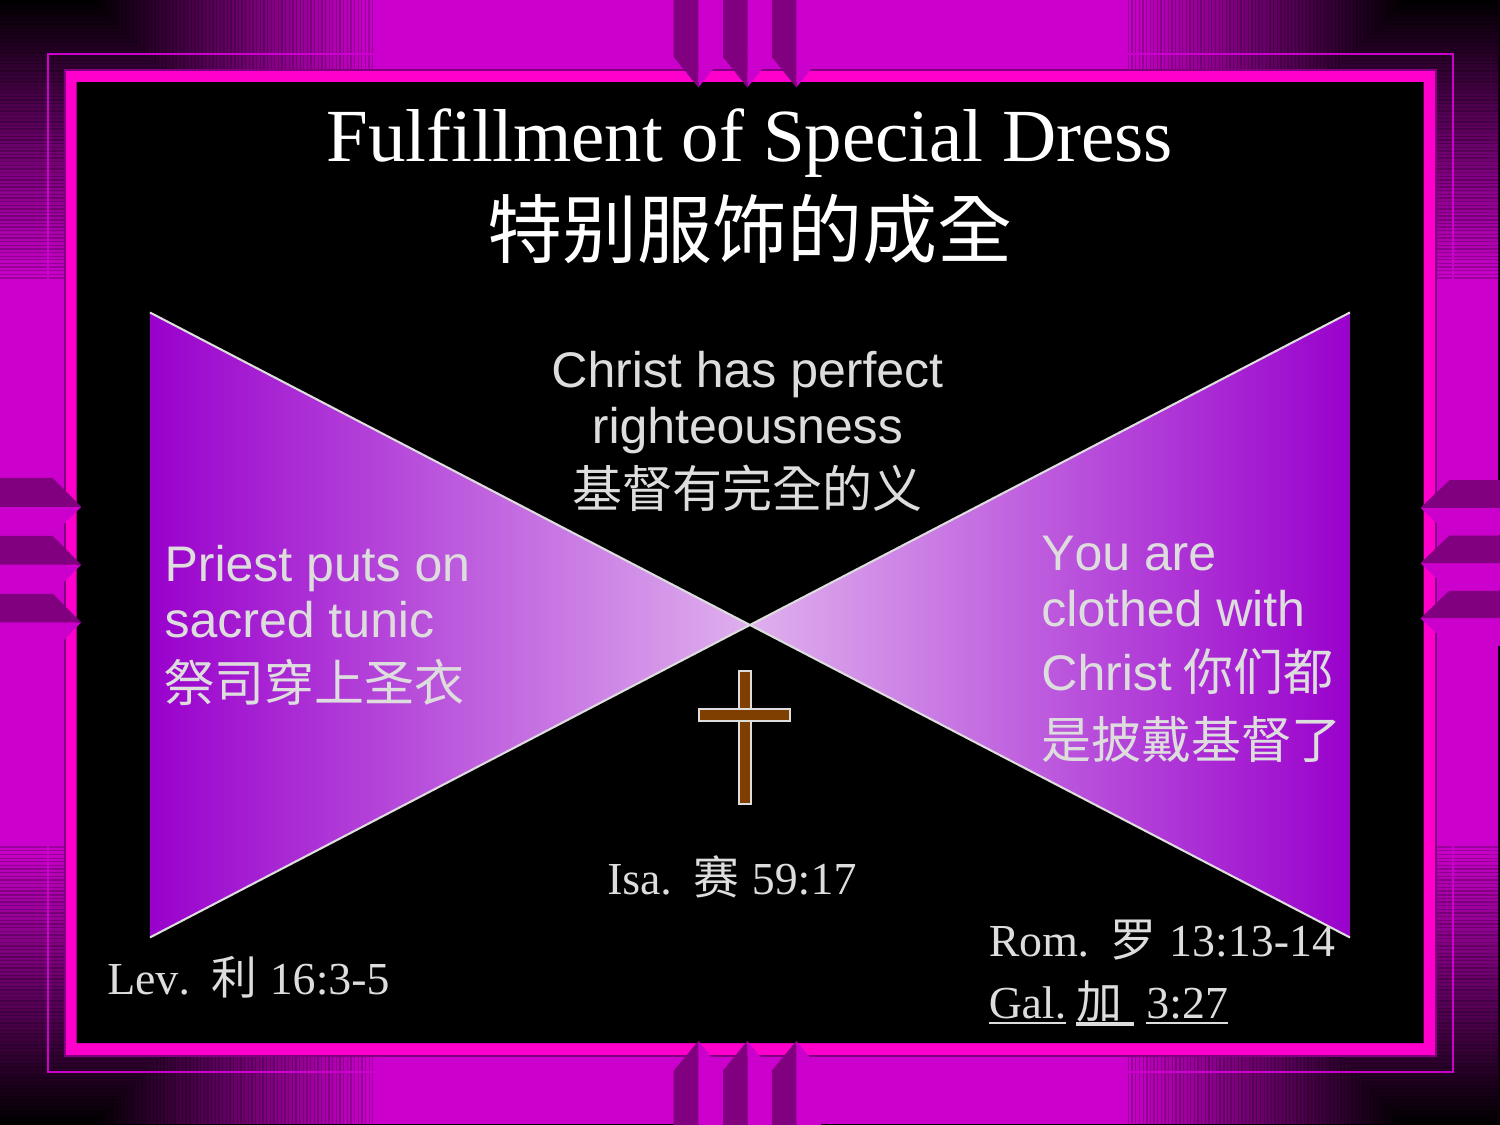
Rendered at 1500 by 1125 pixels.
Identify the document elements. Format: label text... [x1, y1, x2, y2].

title Fulfillment of Special Dress 特别服饰的成全 [112, 99, 1388, 288]
text_box [755, 314, 1351, 767]
text_box [699, 671, 790, 804]
text_box Lev. 利16:3-5 [92, 937, 593, 1016]
text_box Rom. 罗13:13-14 Gal.加 3:27 [973, 899, 1400, 1041]
text_box Isa. 赛59:17 [592, 837, 961, 916]
text_box [149, 530, 745, 936]
text_box [1054, 781, 1351, 899]
text_box Priest puts on sacred tunic 祭司穿上圣衣 [149, 528, 550, 724]
text_box [149, 314, 505, 528]
text_box Christ has perfect righteousness 基督有完全的义 [505, 334, 990, 530]
text_box You are clothed with Christ你们都是披戴基督了 [1026, 517, 1398, 781]
